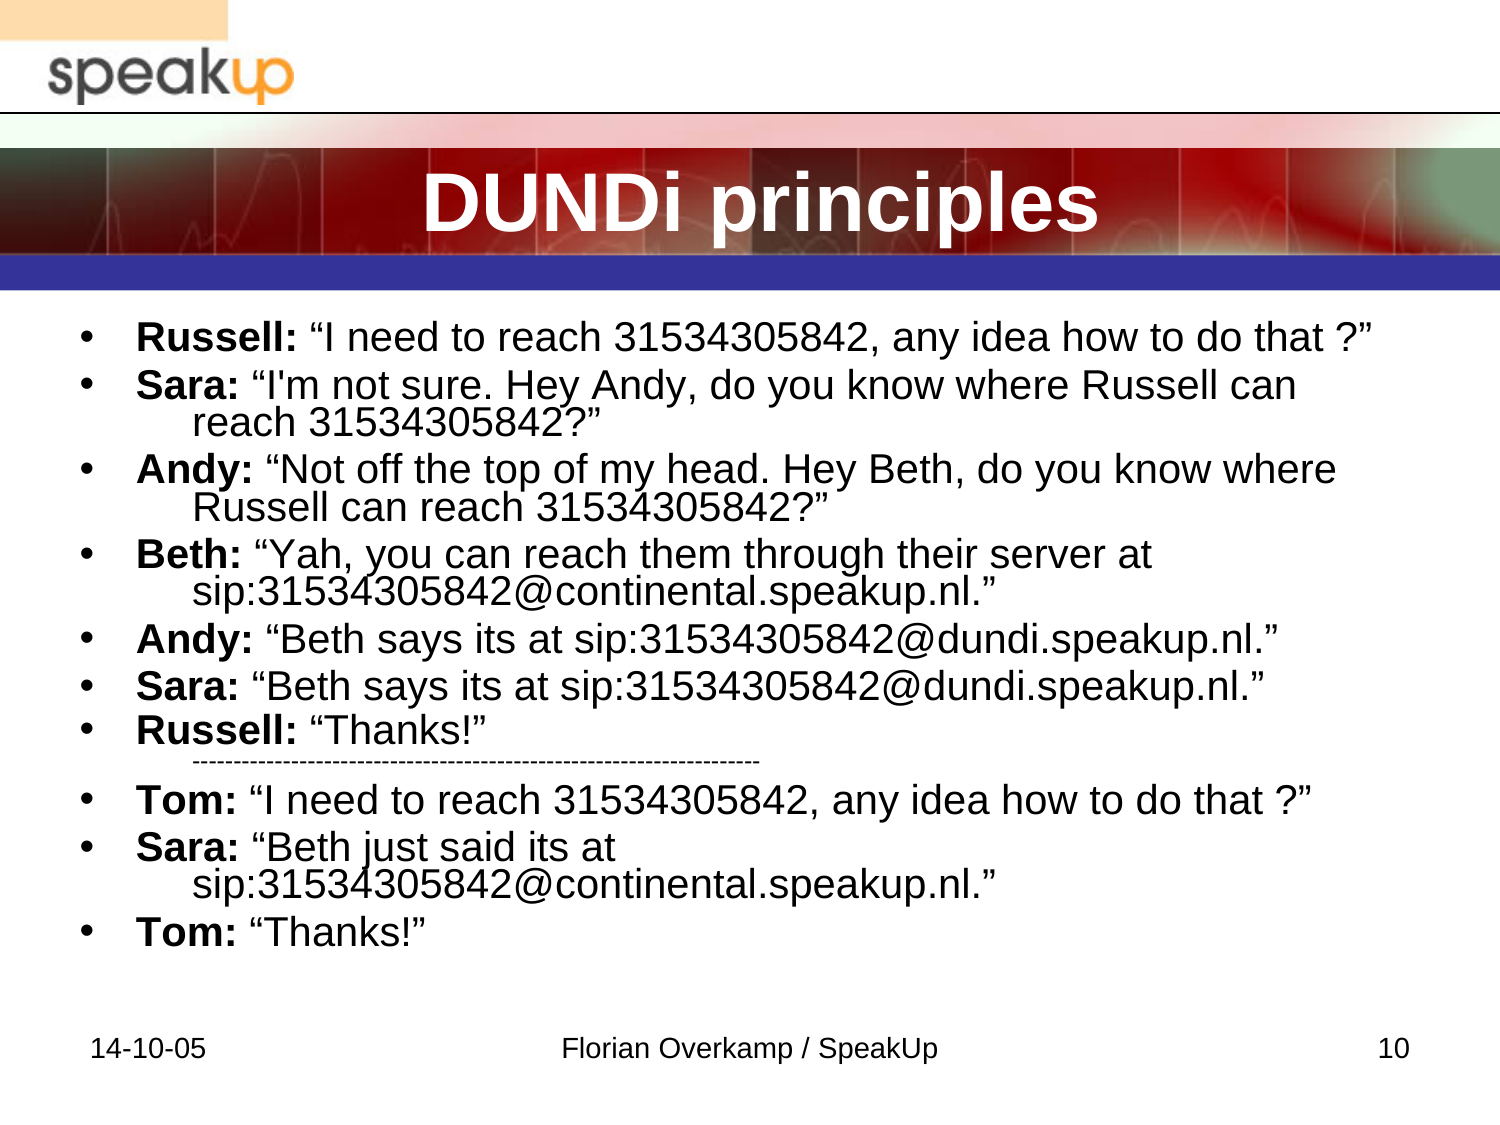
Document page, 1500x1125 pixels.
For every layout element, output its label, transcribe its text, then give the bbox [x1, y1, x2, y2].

picture [0, 114, 1500, 255]
picture [0, 0, 294, 105]
list Russell: “I need to reach 31534305842, any idea how to do that ?” Sara: “I'm not sure. Hey Andy, do you know where Russell can reach 31534305842?” Andy: “Not off the top of my head. Hey Beth, do you know where Russell can reach 31534305842?” Beth: “Yah, you can reach them through their server at sip:31534305842@continental.speakup.nl.” Andy: “Beth says its at sip:31534305842@dundi.speakup.nl.” Sara: “Beth says its at sip:31534305842@dundi.speakup.nl.” Russell: “Thanks!” --------------------------------------------------------------------- Tom: “I need to reach 31534305842, any idea how to do that ?” Sara: “Beth just said its at sip:31534305842@continental.speakup.nl.” Tom: “Thanks!” [64, 314, 1415, 1003]
title DUNDi principles [88, 144, 1436, 260]
